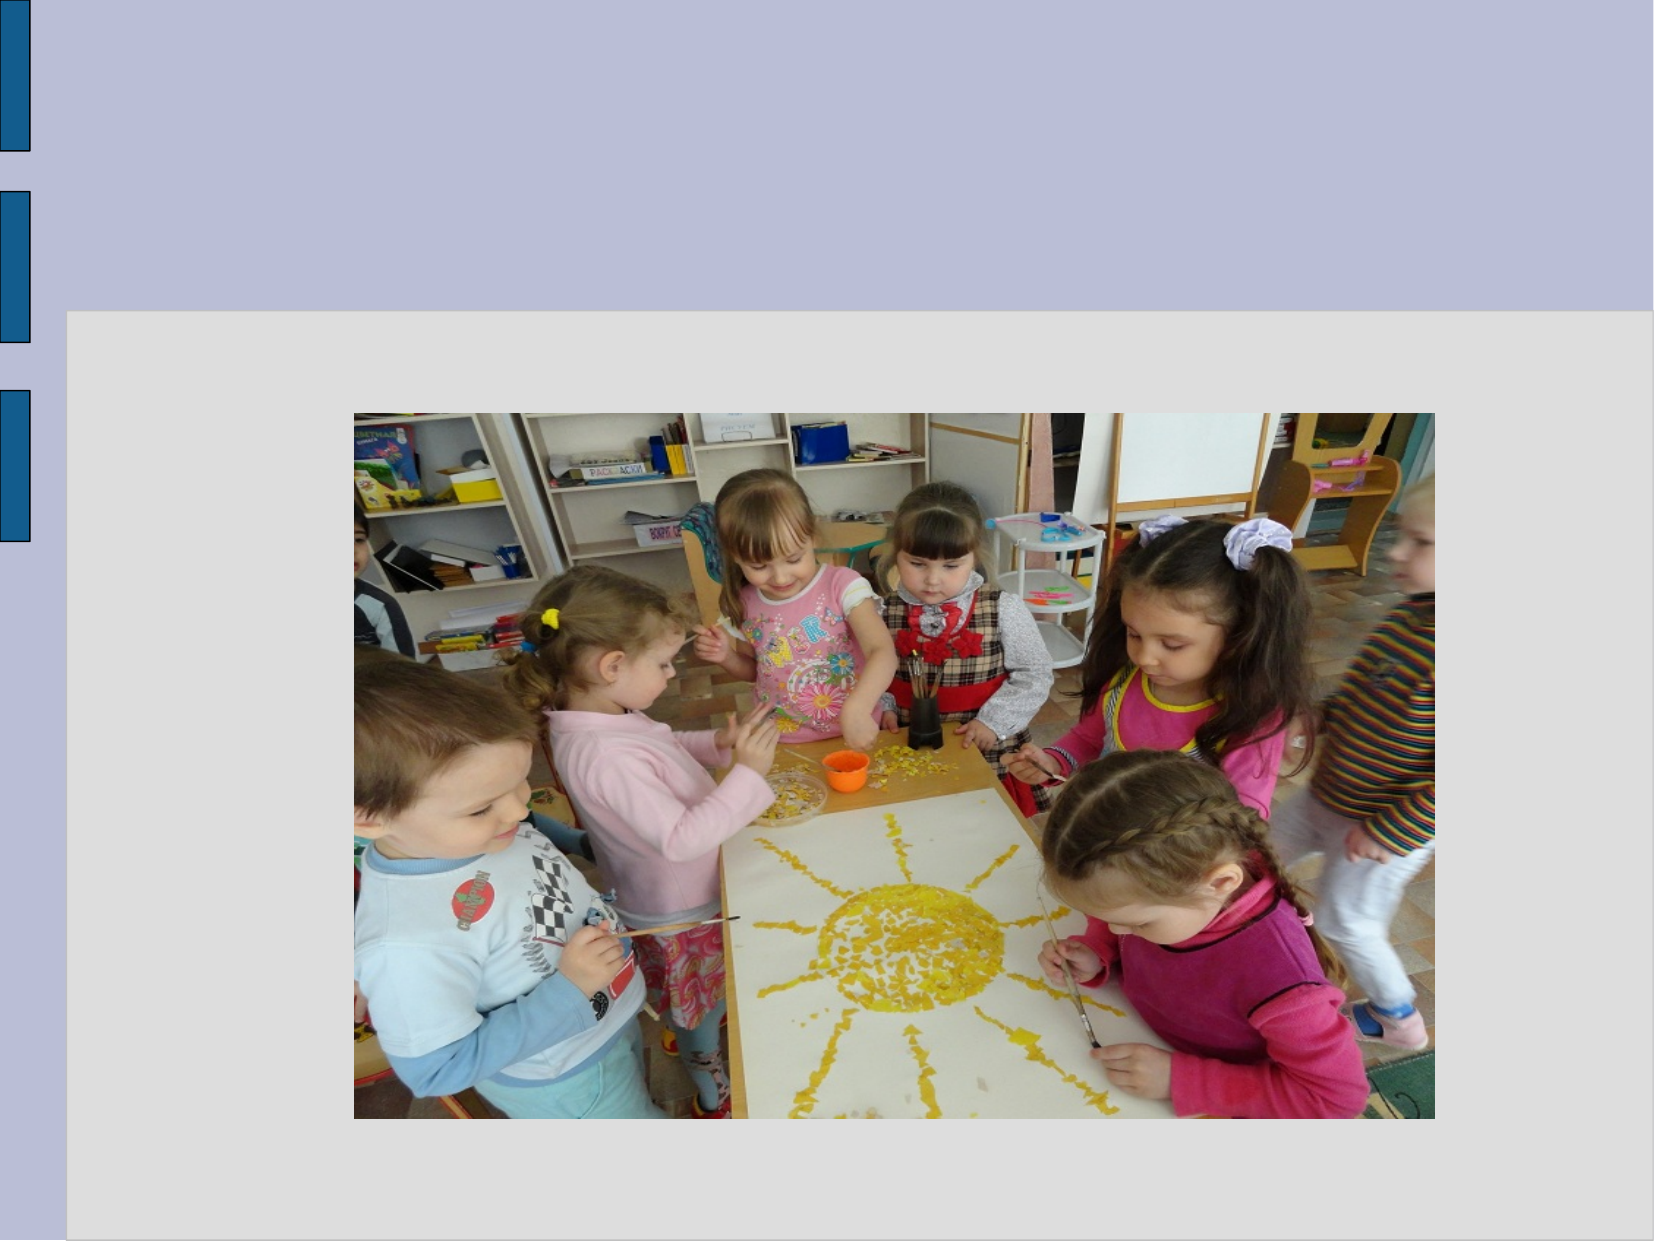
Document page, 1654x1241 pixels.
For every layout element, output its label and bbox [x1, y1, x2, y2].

picture [354, 413, 1435, 1119]
